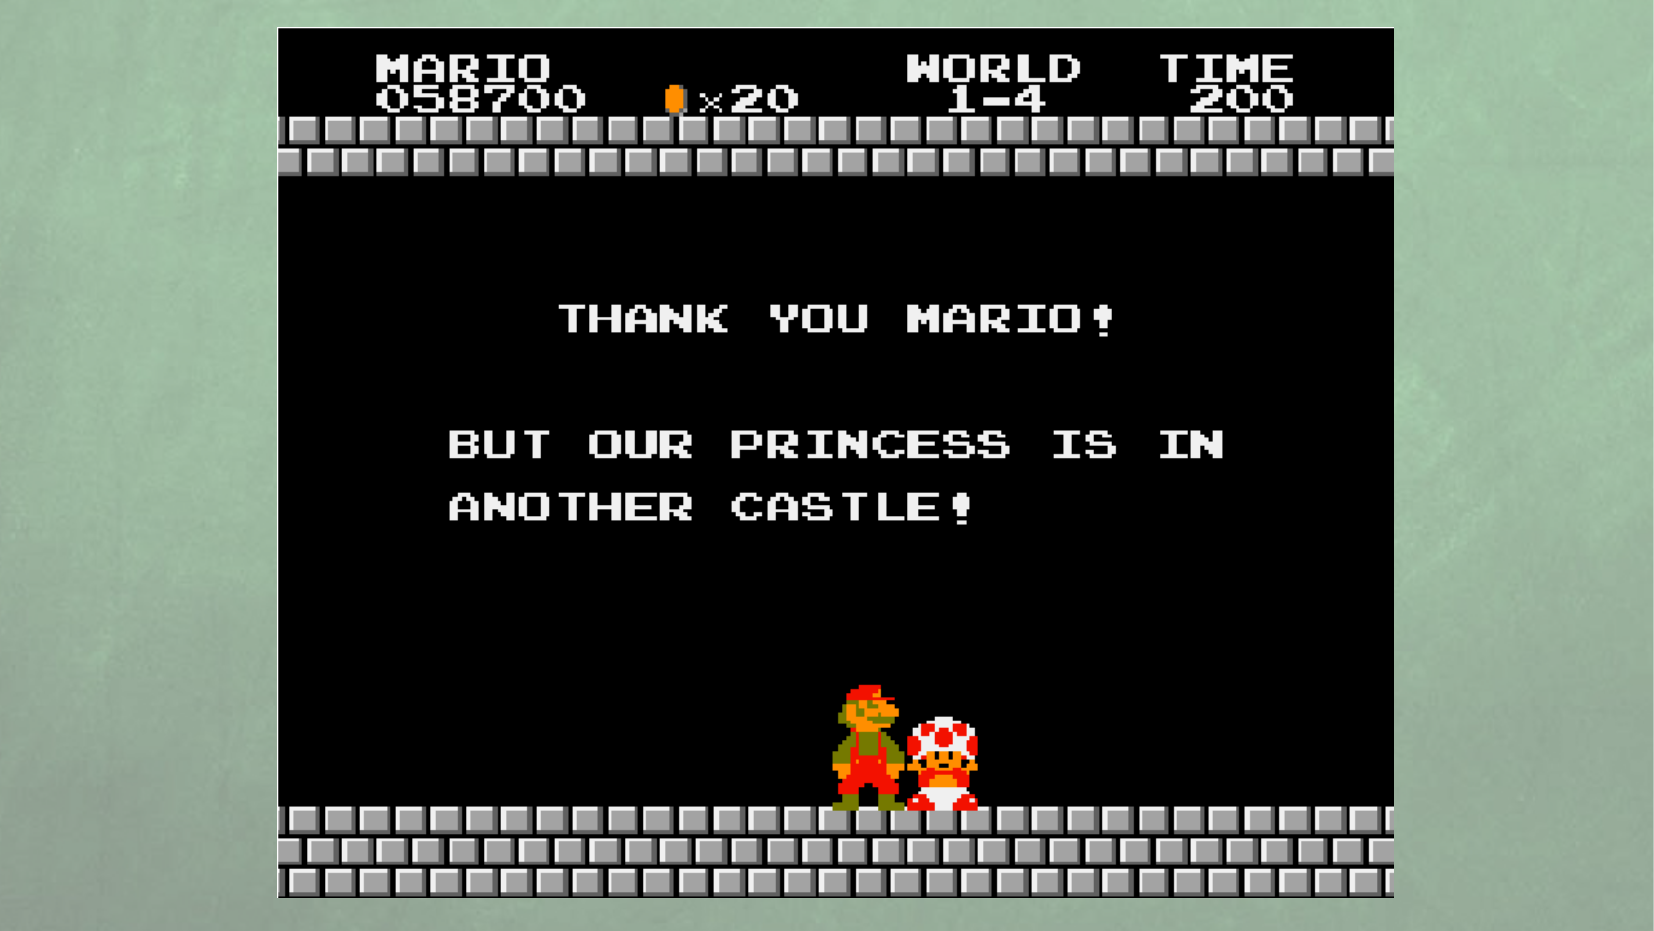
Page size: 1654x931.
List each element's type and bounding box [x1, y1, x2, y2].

picture [277, 27, 1394, 898]
